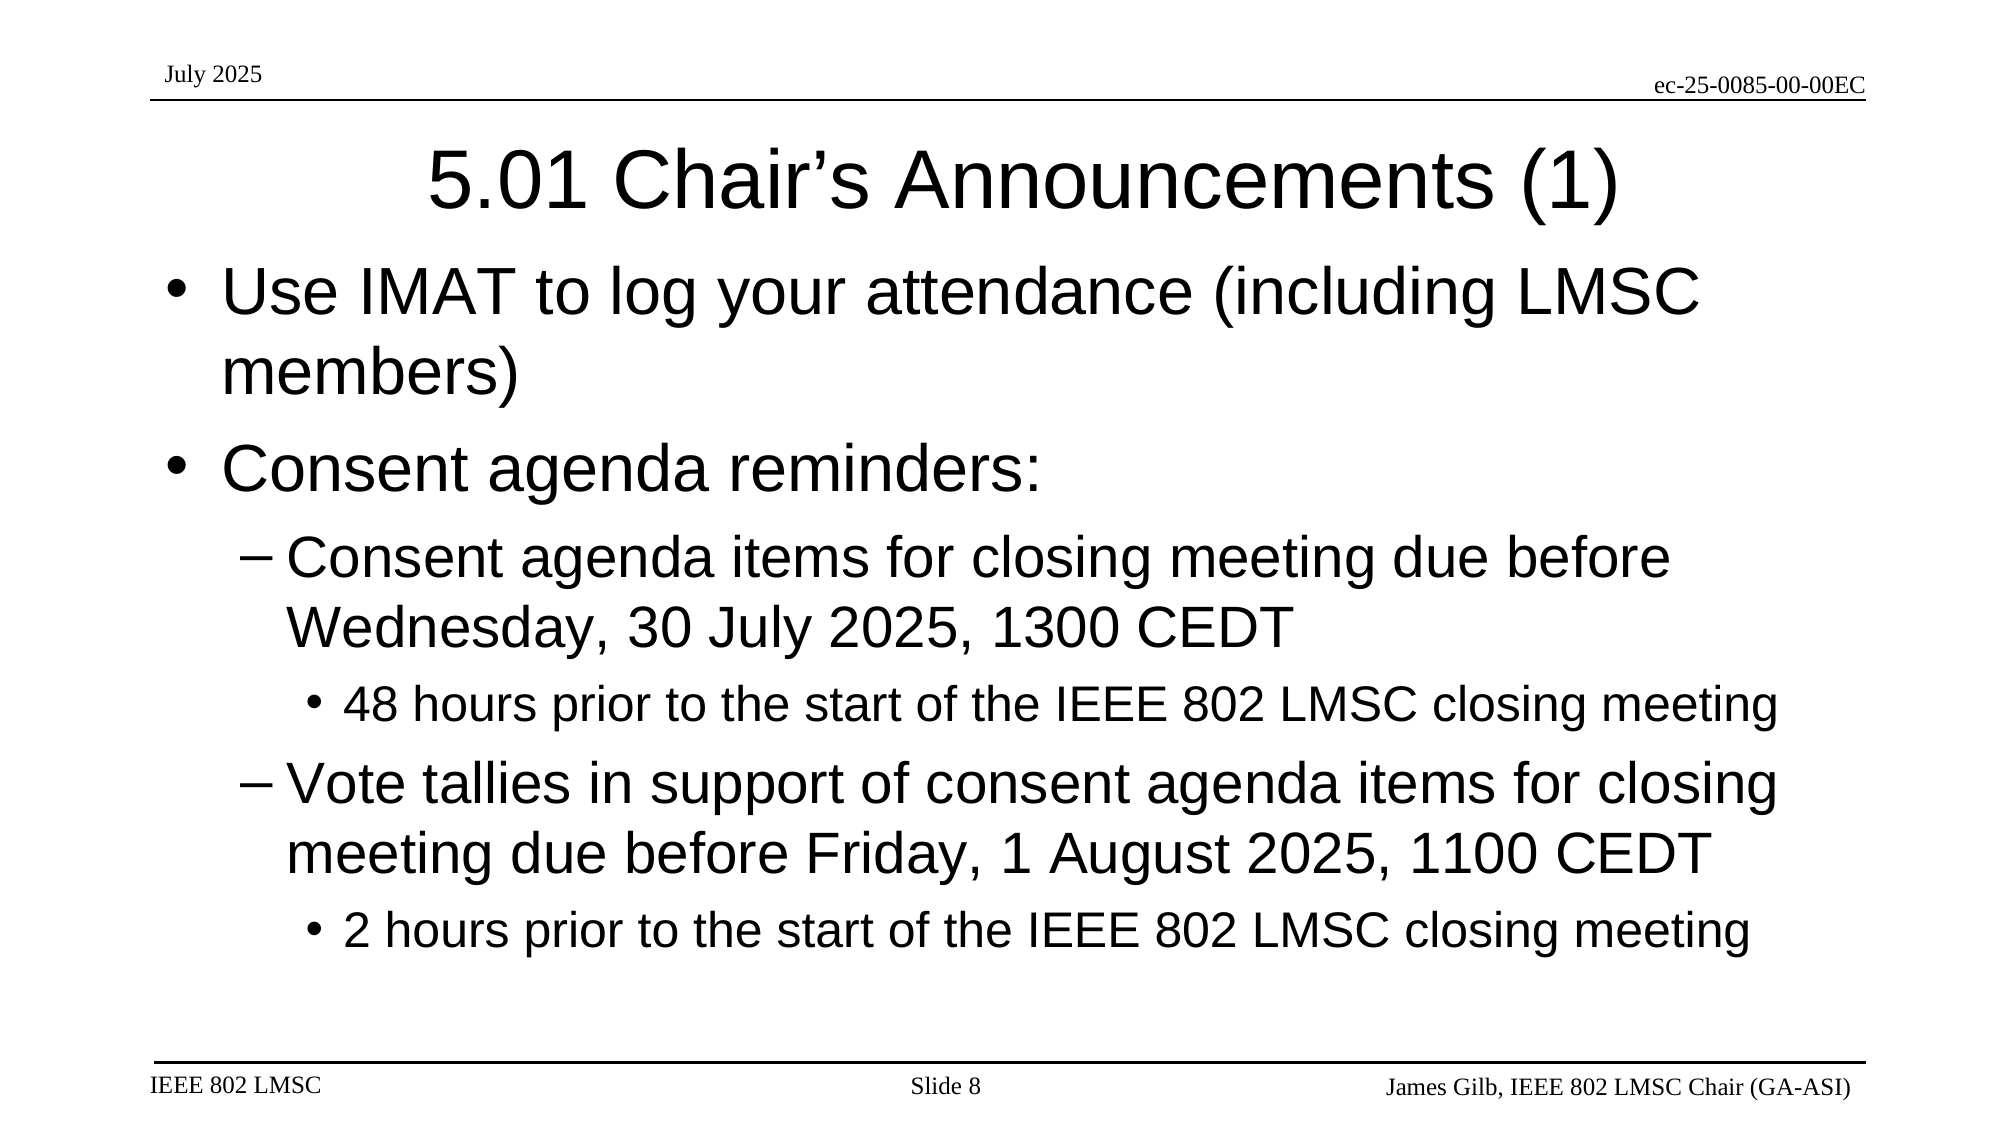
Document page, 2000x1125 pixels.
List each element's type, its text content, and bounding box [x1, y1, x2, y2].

list Use IMAT to log your attendance (including LMSC members) Consent agenda reminders: Consent agenda items for closing meeting due before Wednesday, 30 July 2025, 1300 CEDT 48 hours prior to the start of the IEEE 802 LMSC closing meeting Vote tallies in support of consent agenda items for closing meeting due before Friday, 1 August 2025, 1100 CEDT 2 hours prior to the start of the IEEE 802 LMSC closing meeting [150, 239, 1900, 1051]
title 5.01 Chair’s Announcements (1) [149, 112, 1900, 238]
